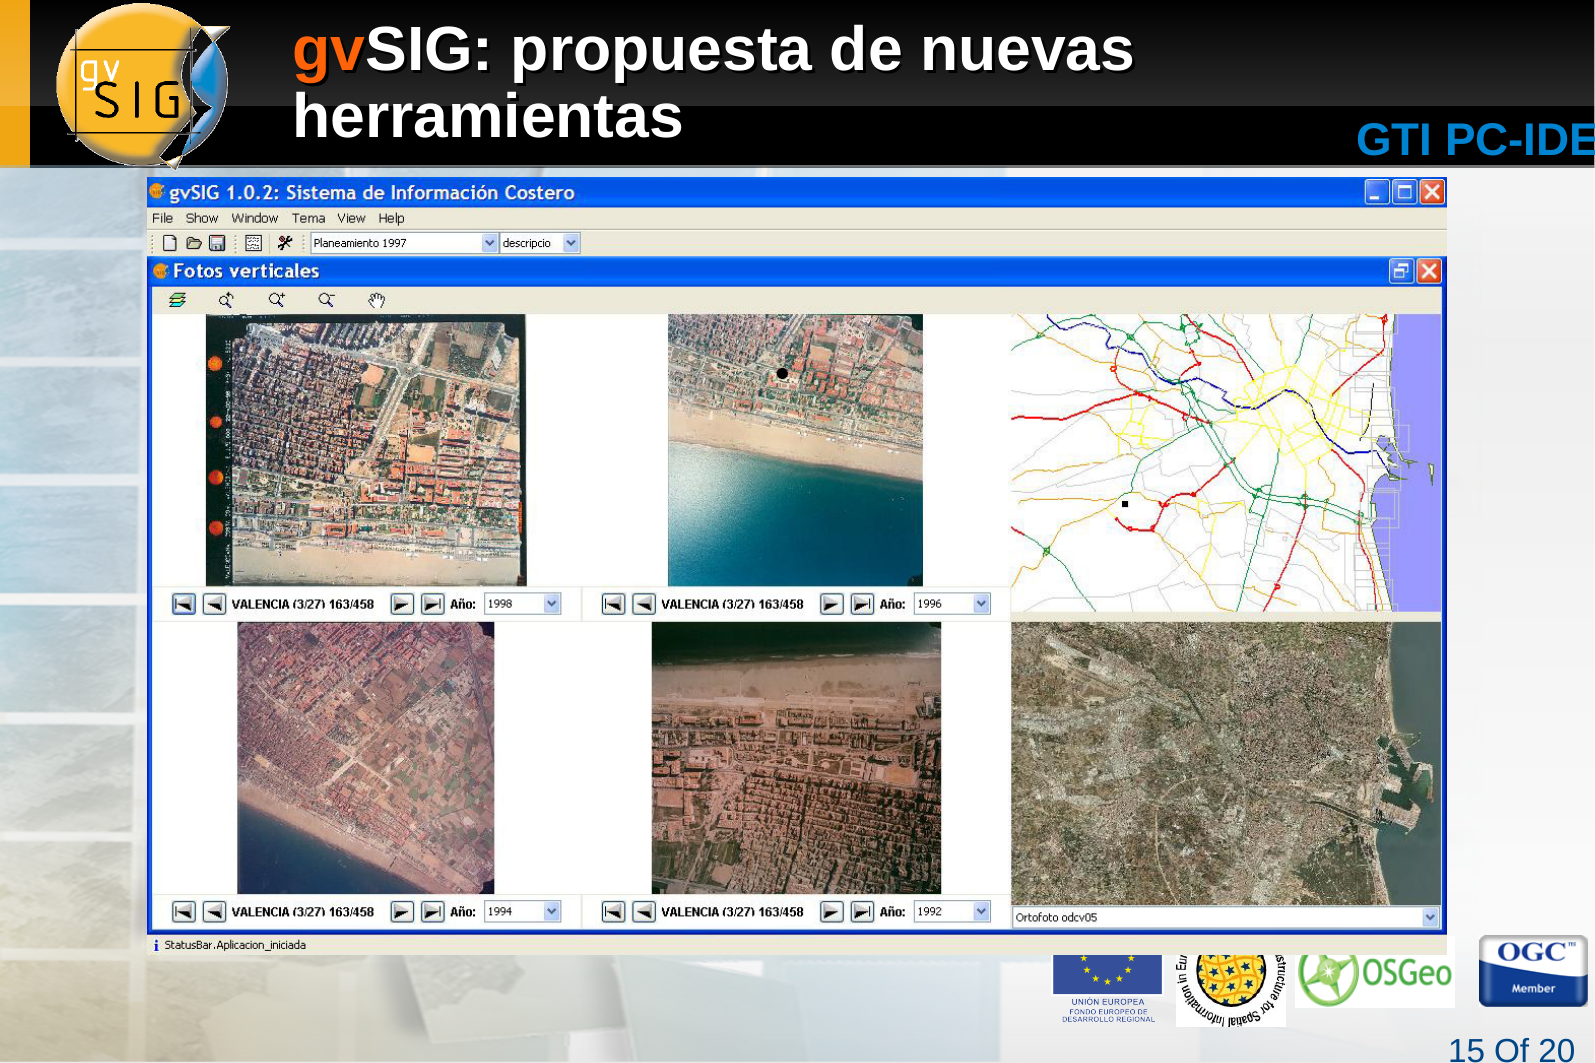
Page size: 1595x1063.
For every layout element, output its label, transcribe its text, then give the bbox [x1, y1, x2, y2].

picture [0, 0, 1595, 1063]
picture [1579, 142, 1595, 150]
picture [1579, 129, 1595, 136]
text_box gvSIG: propuesta de nuevas herramientas [277, 9, 1388, 162]
